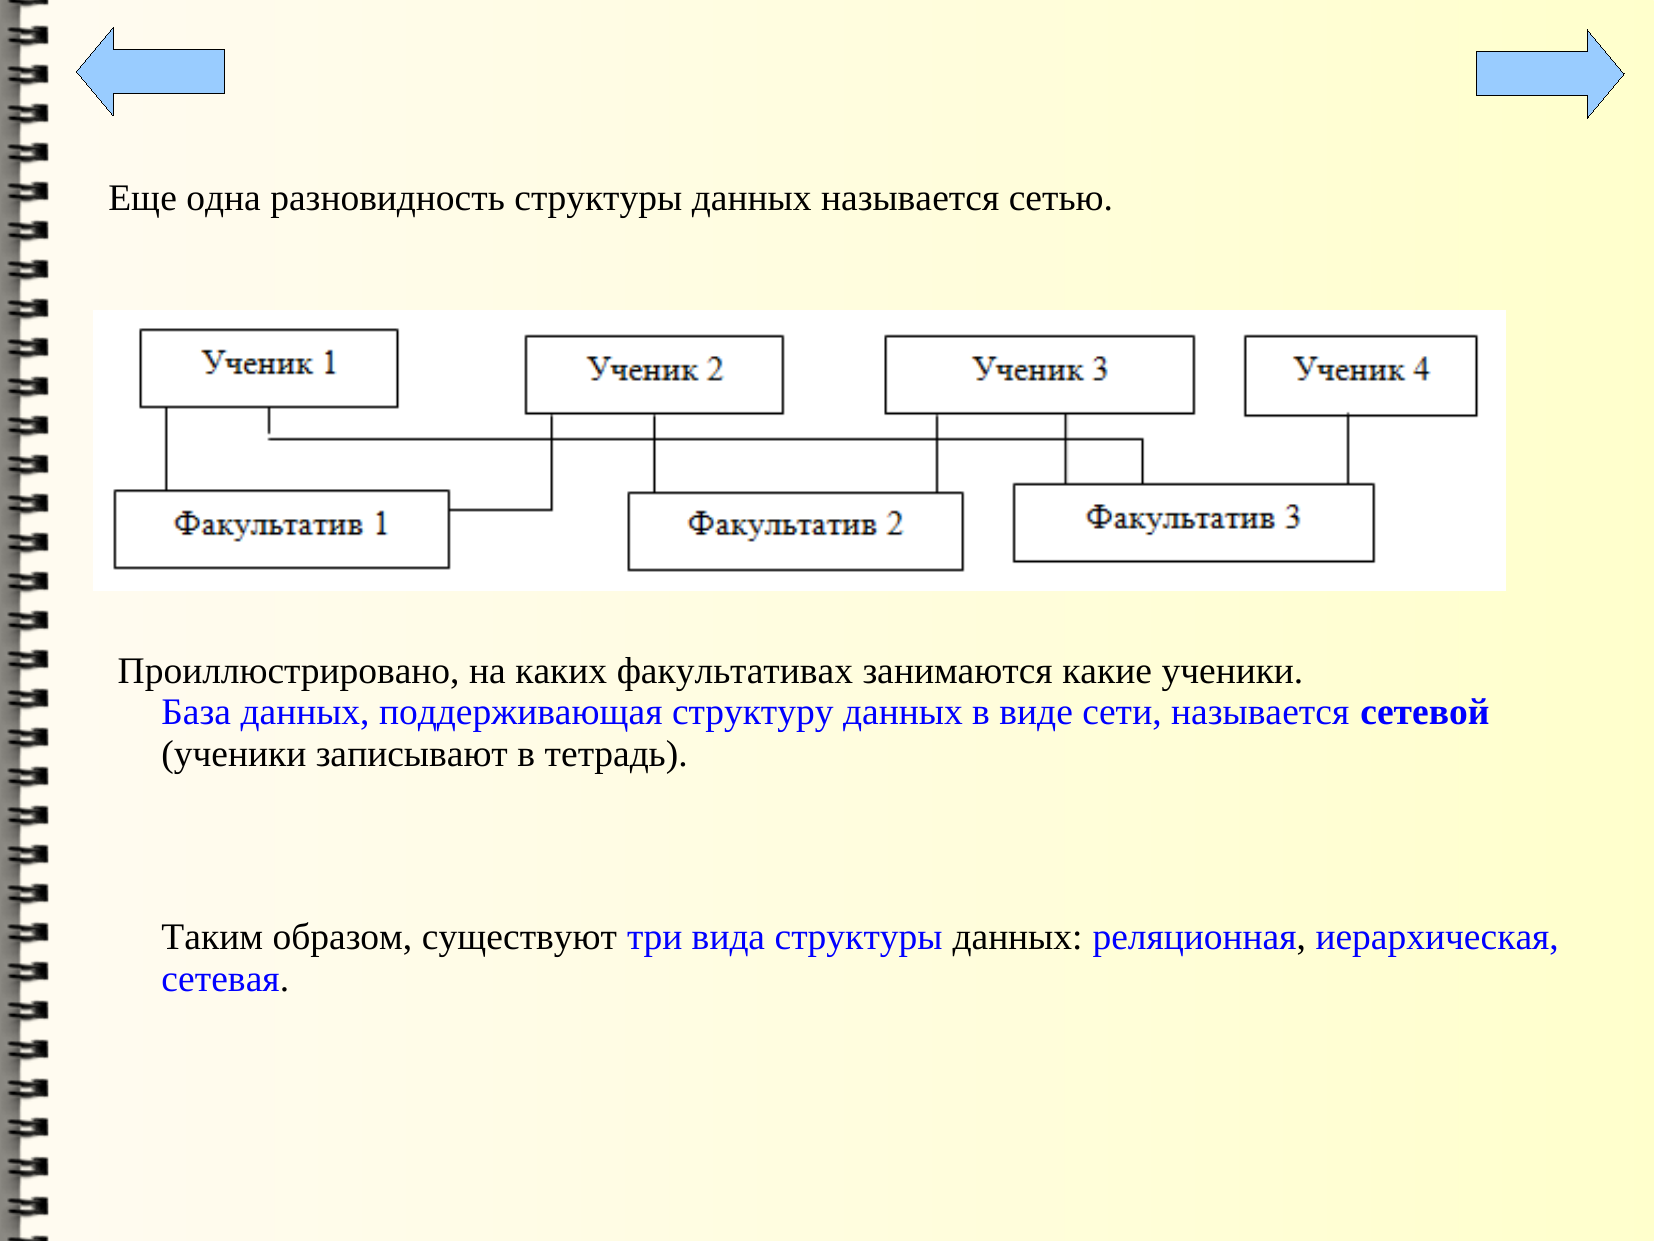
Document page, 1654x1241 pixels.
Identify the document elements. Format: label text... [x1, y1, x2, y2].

picture [0, 0, 90, 1241]
list Еще одна разновидность структуры данных называется сетью. [90, 177, 1565, 266]
picture [93, 310, 1506, 591]
text_box [76, 27, 225, 116]
text_box [1476, 29, 1625, 119]
list Проиллюстрировано, на каких факультативах занимаются какие ученики. База данных, поддерживающая структуру данных в виде сети, называется сетевой (ученики записывают в тетрадь). Таким образом, существуют три вида структуры данных: реляционная, иерархическая, сетевая. [90, 649, 1565, 1241]
